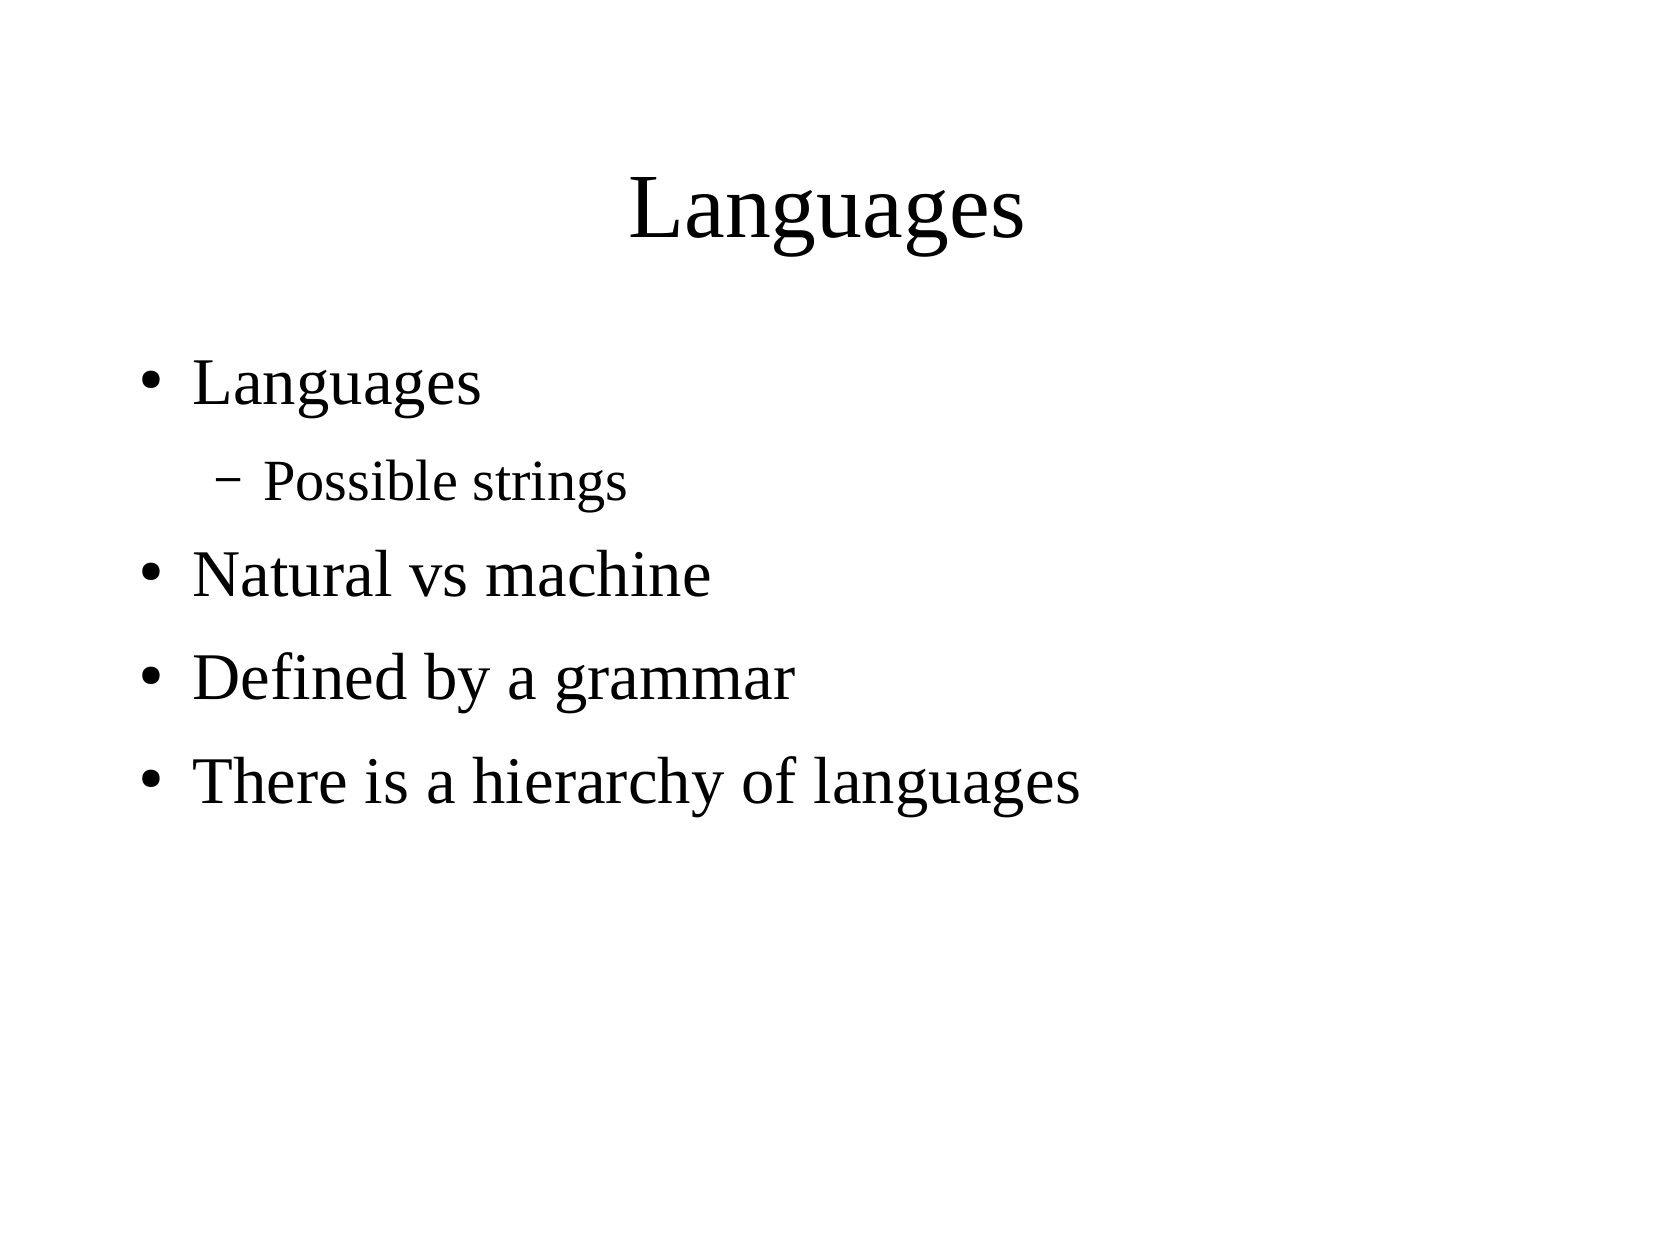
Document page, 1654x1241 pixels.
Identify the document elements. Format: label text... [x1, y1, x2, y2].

title Languages [121, 102, 1534, 311]
list Languages Possible strings Natural vs machine Defined by a grammar There is a hierarchy of languages [121, 344, 1534, 1127]
